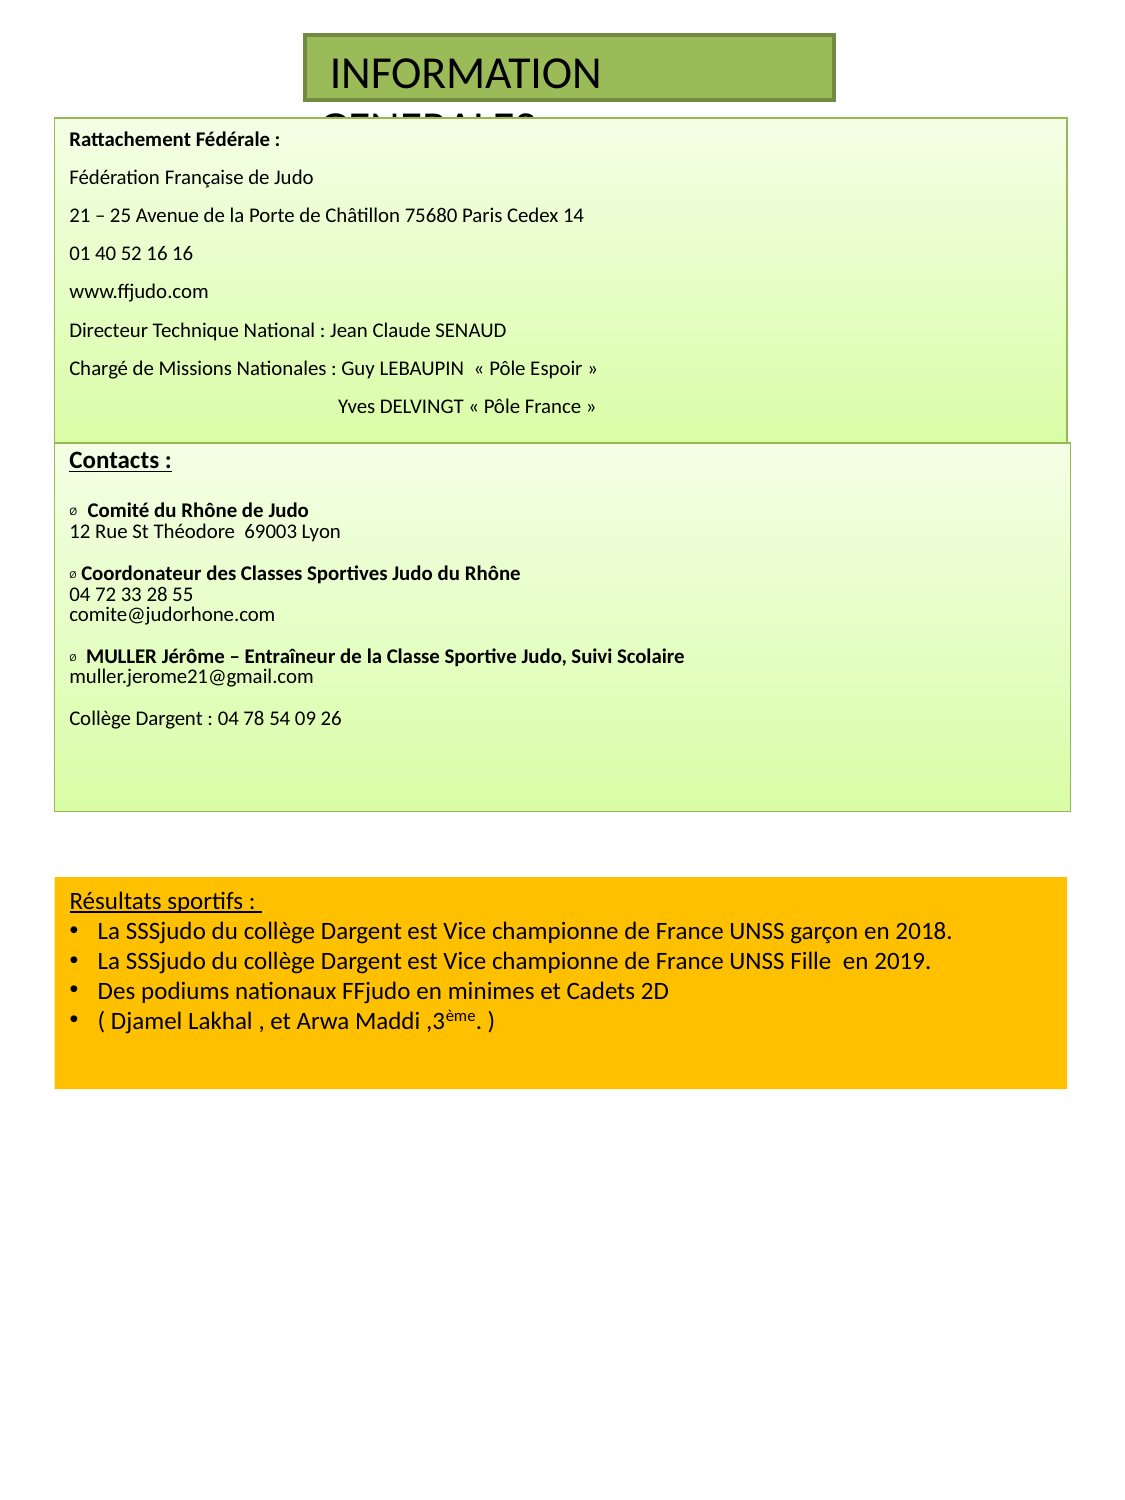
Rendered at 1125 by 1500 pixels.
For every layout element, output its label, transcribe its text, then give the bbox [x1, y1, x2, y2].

text_box Contacts : Comité du Rhône de Judo 12 Rue St Théodore 69003 Lyon Coordonateur des Classes Sportives Judo du Rhône 04 72 33 28 55 comite@judorhone.com MULLER Jérôme – Entraîneur de la Classe Sportive Judo, Suivi Scolaire muller.jerome21@gmail.com Collège Dargent : 04 78 54 09 26 [54, 442, 1071, 812]
text_box Résultats sportifs : La SSSjudo du collège Dargent est Vice championne de France UNSS garçon en 2018. La SSSjudo du collège Dargent est Vice championne de France UNSS Fille en 2019. Des podiums nationaux FFjudo en minimes et Cadets 2D ( Djamel Lakhal , et Arwa Maddi ,3ème. ) [54, 877, 1068, 1090]
title INFORMATION GENERALES [304, 35, 835, 101]
list Rattachement Fédérale : Fédération Française de Judo 21 – 25 Avenue de la Porte de Châtillon 75680 Paris Cedex 14 01 40 52 16 16 www.ffjudo.com Directeur Technique National : Jean Claude SENAUD Chargé de Missions Nationales : Guy LEBAUPIN « Pôle Espoir » Yves DELVINGT « Pôle France » [54, 118, 1068, 442]
